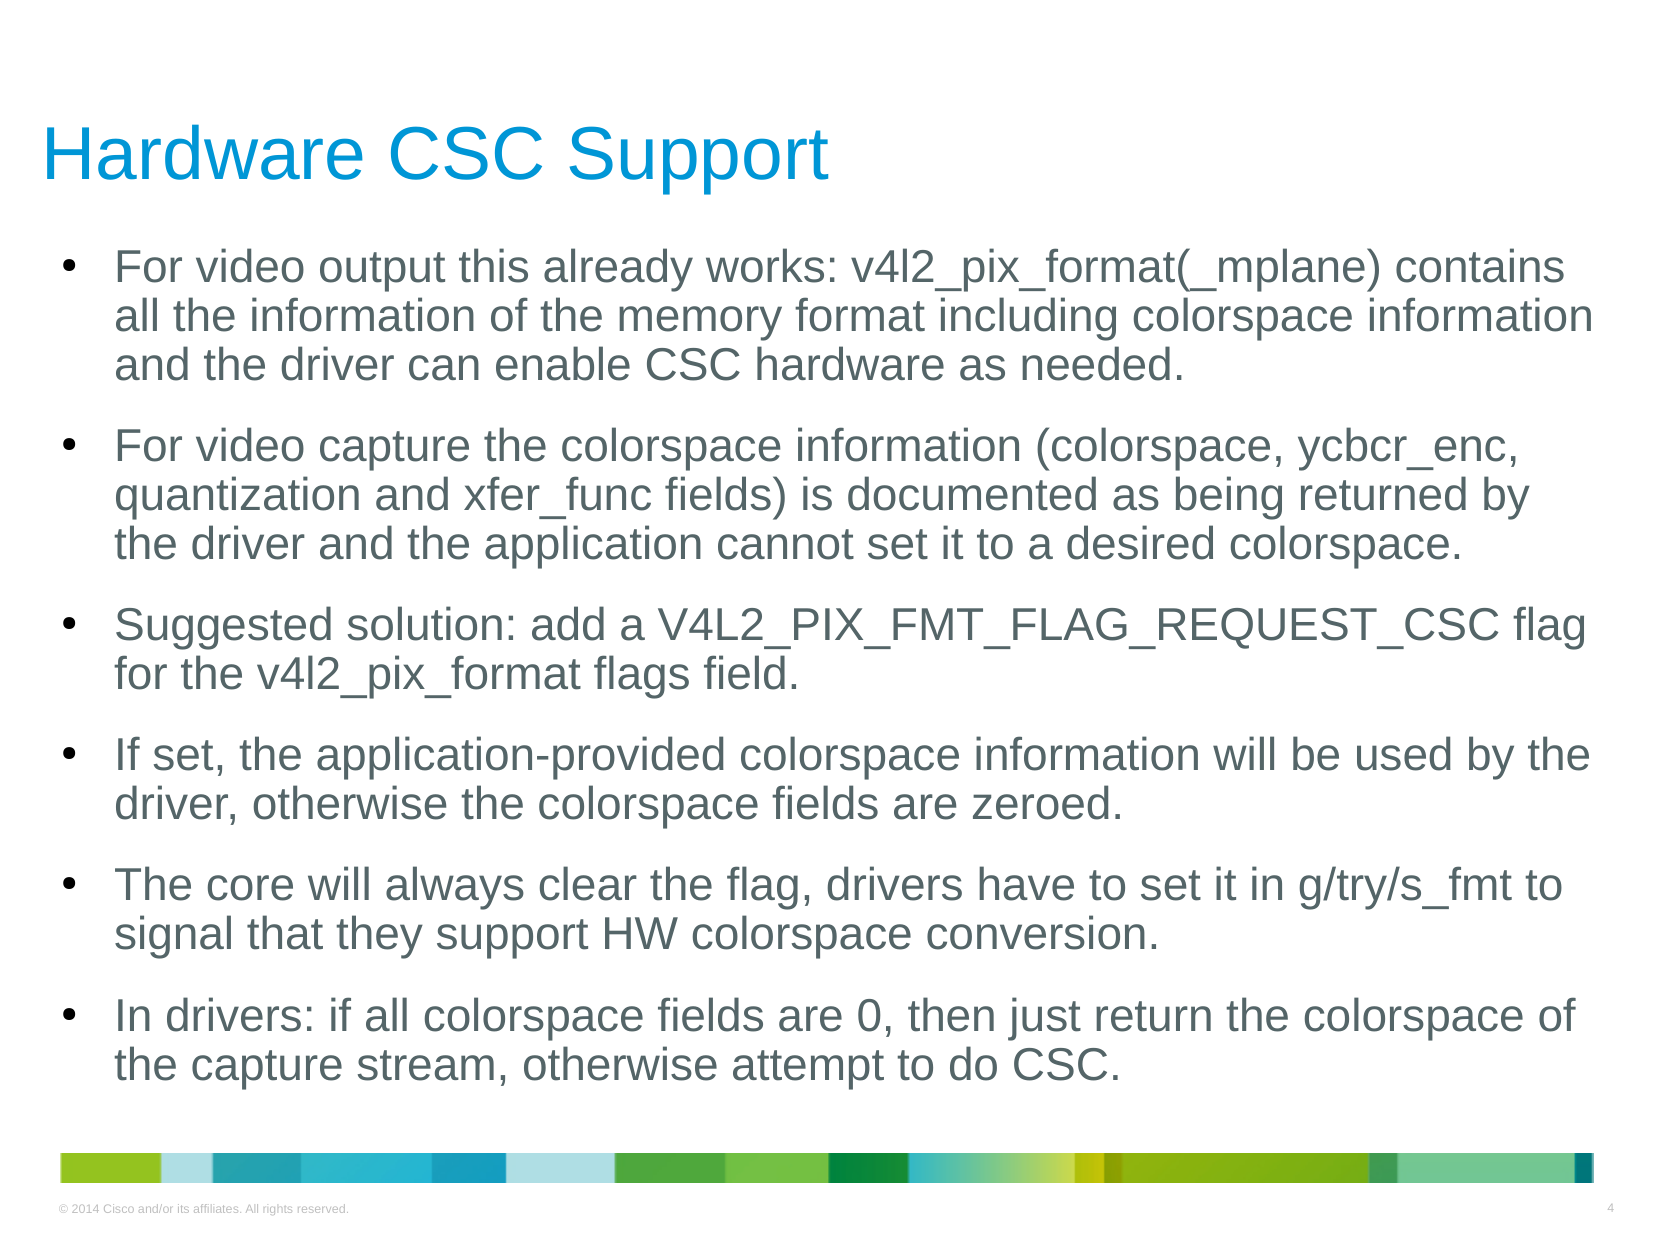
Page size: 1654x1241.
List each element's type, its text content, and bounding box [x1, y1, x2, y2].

list For video output this already works: v4l2_pix_format(_mplane) contains all the information of the memory format including colorspace information and the driver can enable CSC hardware as needed. For video capture the colorspace information (colorspace, ycbcr_enc, quantization and xfer_func fields) is documented as being returned by the driver and the application cannot set it to a desired colorspace. Suggested solution: add a V4L2_PIX_FMT_FLAG_REQUEST_CSC flag for the v4l2_pix_format flags field. If set, the application-provided colorspace information will be used by the driver, otherwise the colorspace fields are zeroed. The core will always clear the flag, drivers have to set it in g/try/s_fmt to signal that they support HW colorspace conversion. In drivers: if all colorspace fields are 0, then just return the colorspace of the capture stream, otherwise attempt to do CSC. [43, 243, 1595, 1141]
title Hardware CSC Support [41, 78, 1595, 230]
picture [60, 1153, 1594, 1183]
